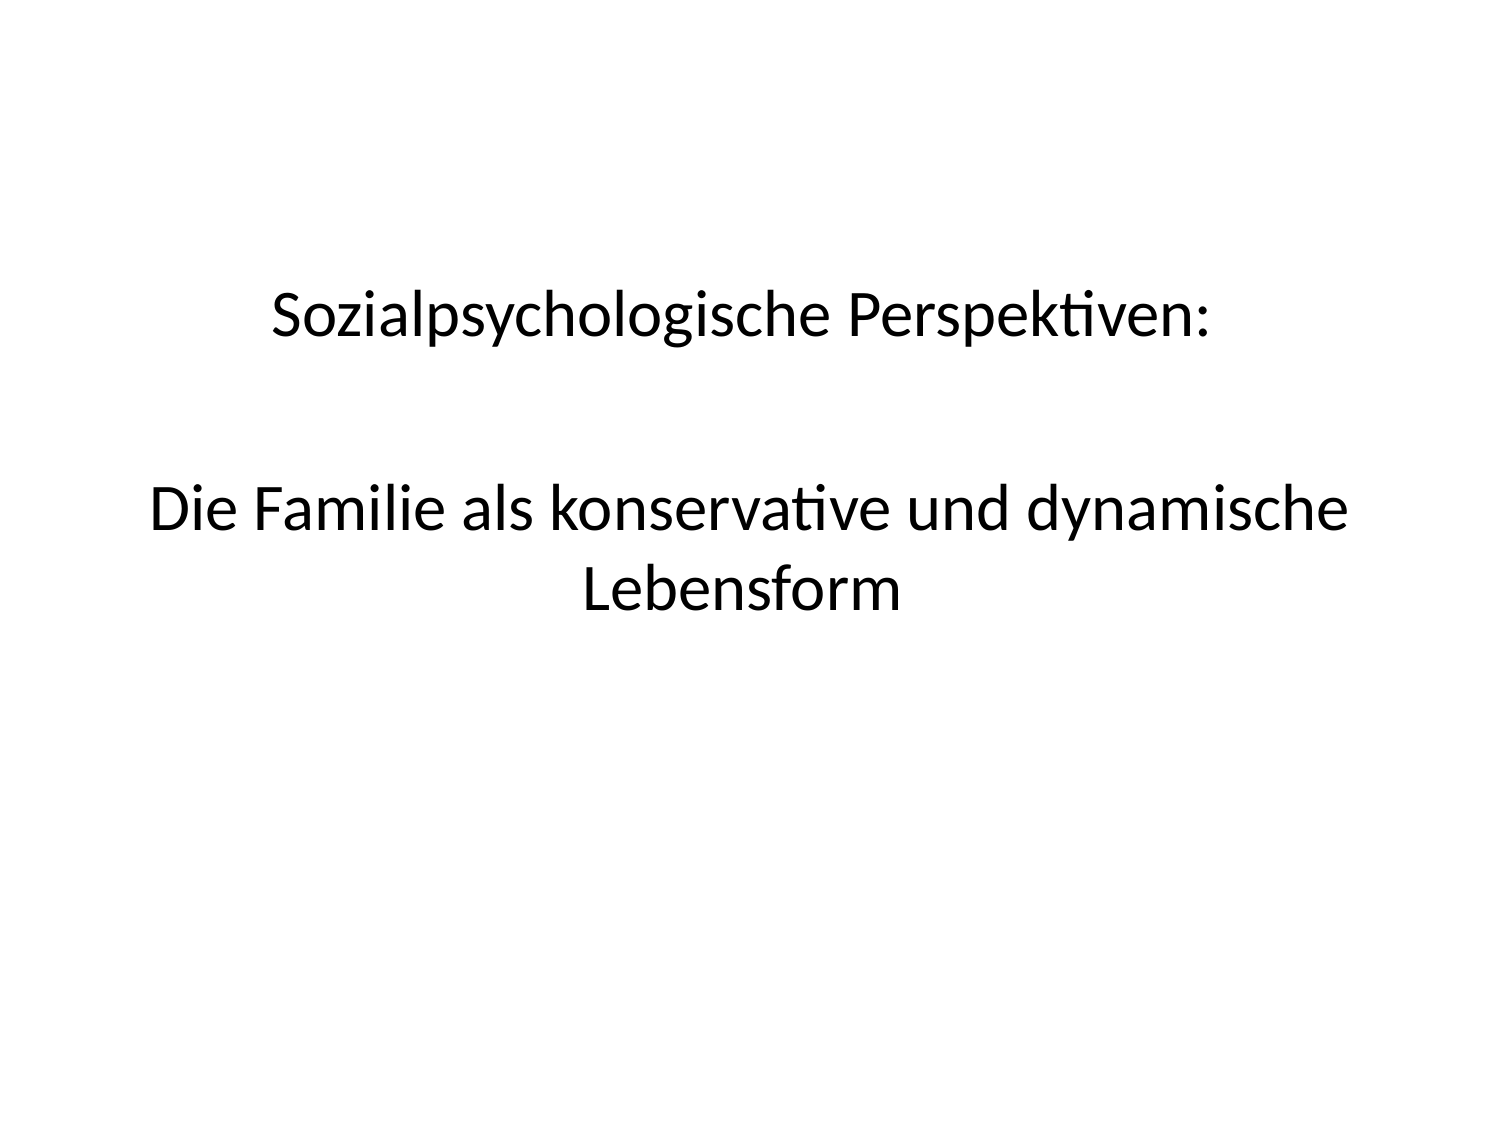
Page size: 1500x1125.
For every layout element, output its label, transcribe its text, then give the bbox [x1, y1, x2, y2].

list Sozialpsychologische Perspektiven: Die Familie als konservative und dynamische Lebensform [75, 262, 1426, 1005]
